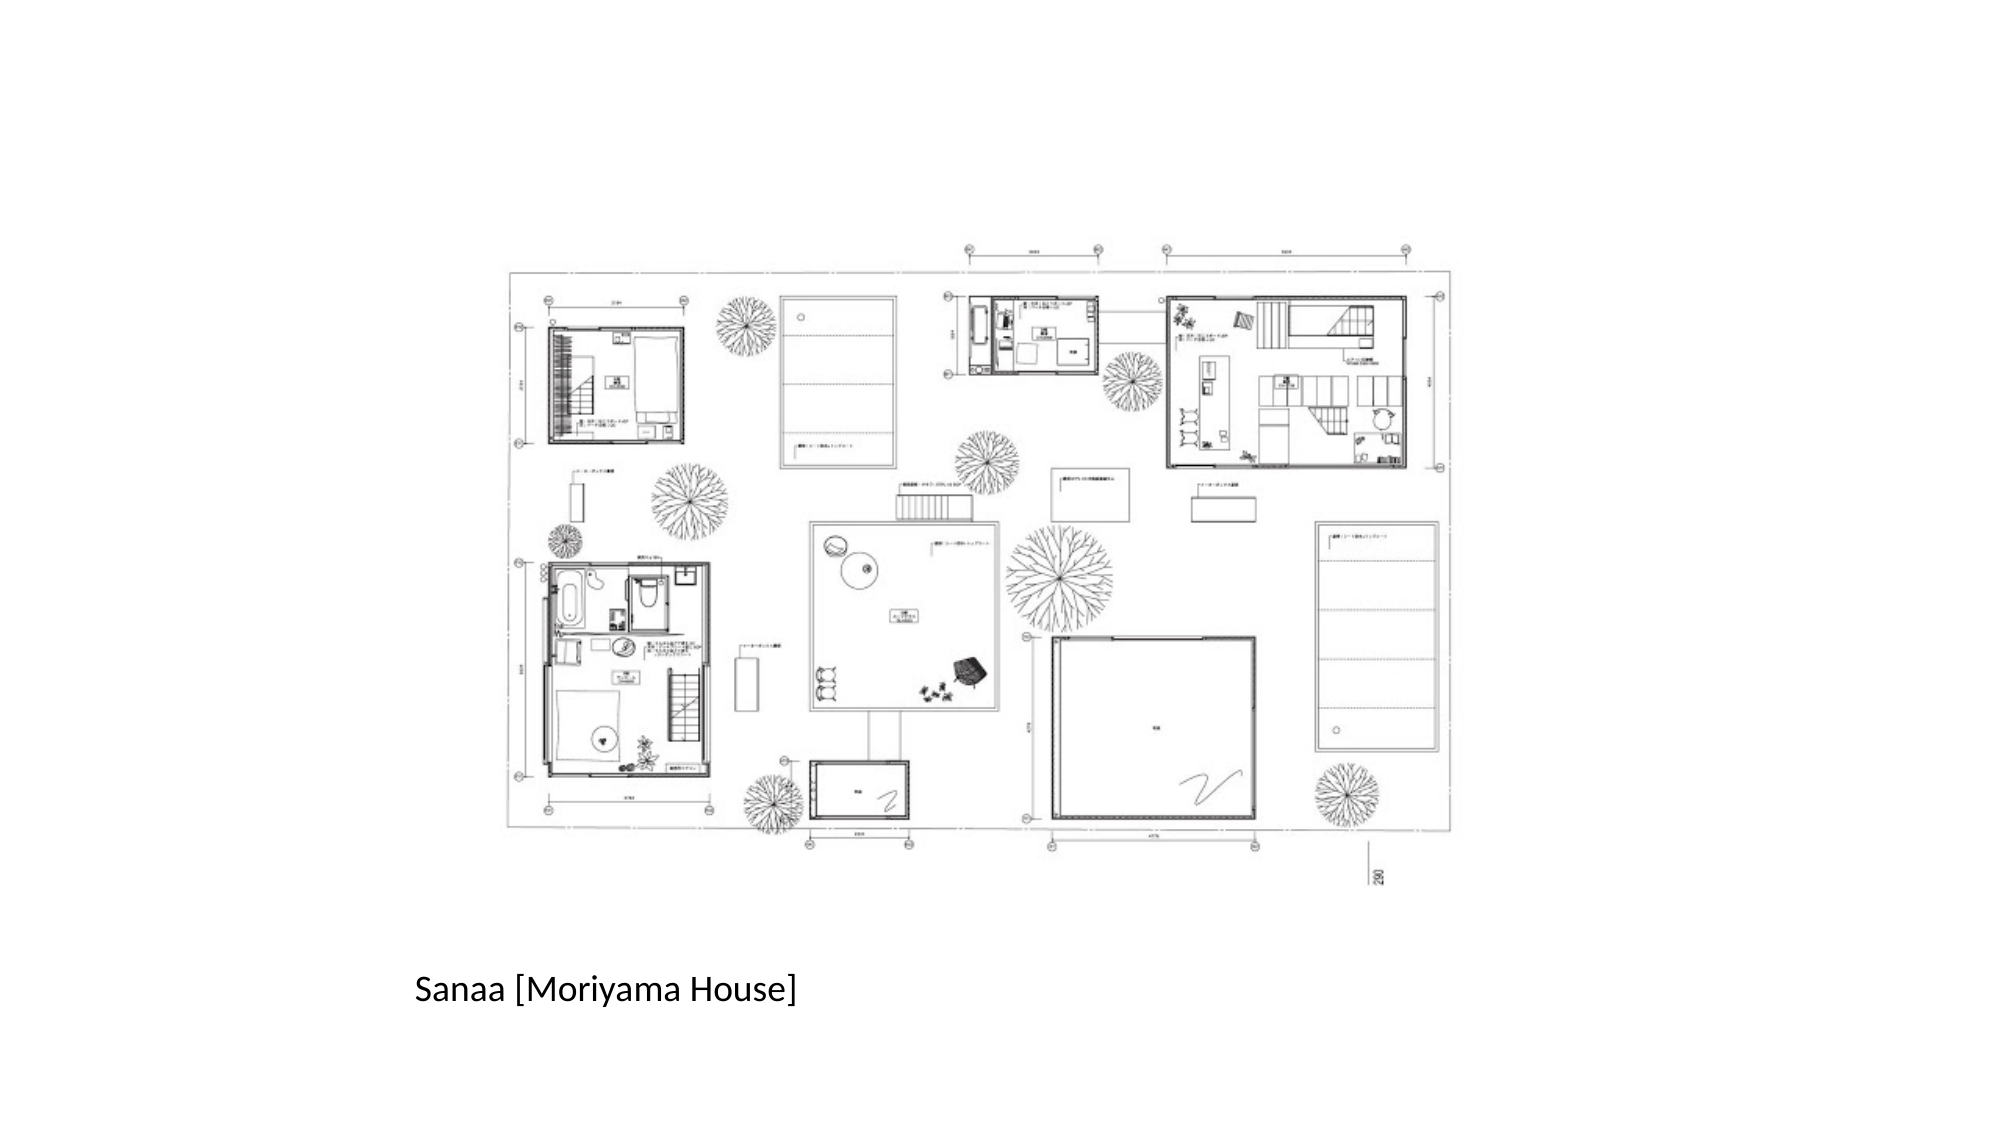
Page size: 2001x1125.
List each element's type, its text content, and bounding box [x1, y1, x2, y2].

text_box Sanaa [Moriyama House] [399, 956, 826, 1017]
picture [500, 200, 1501, 926]
